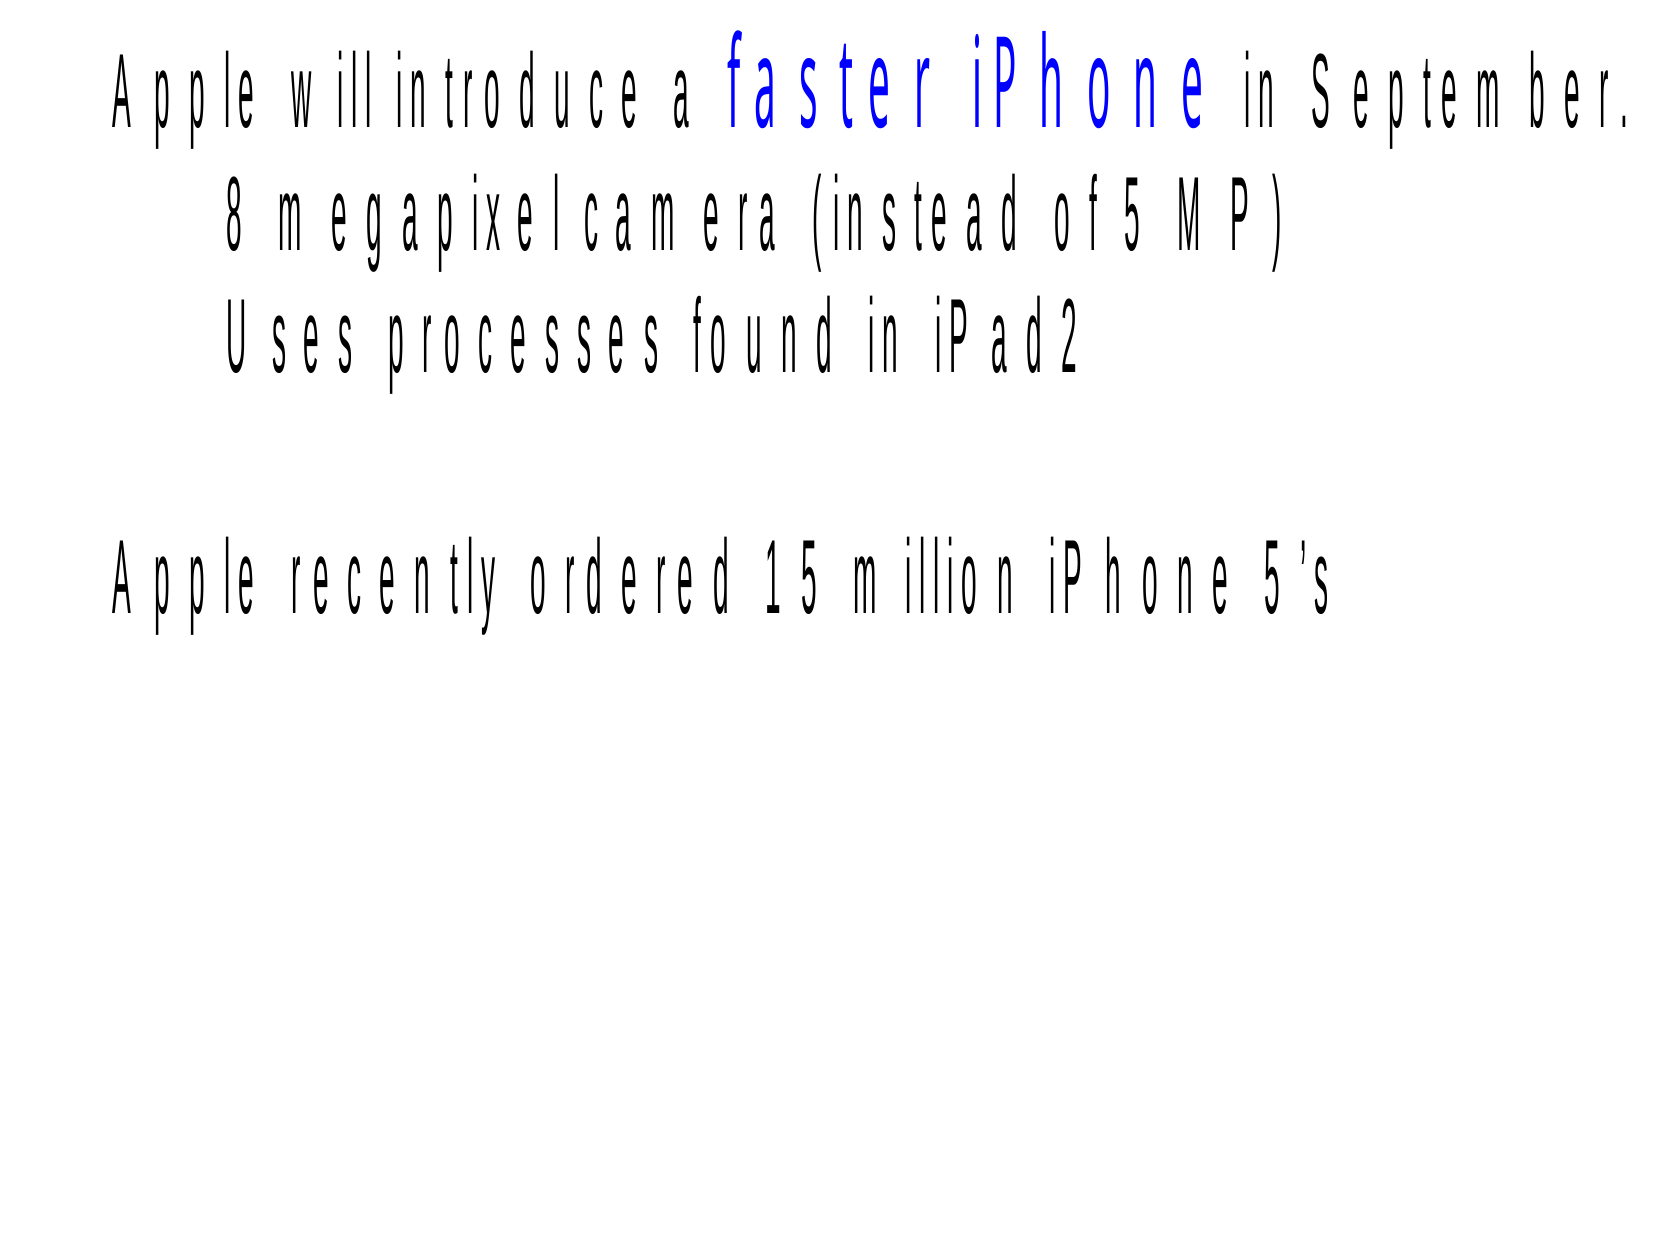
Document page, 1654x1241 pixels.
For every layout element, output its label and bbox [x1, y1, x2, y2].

picture [112, 0, 1651, 638]
